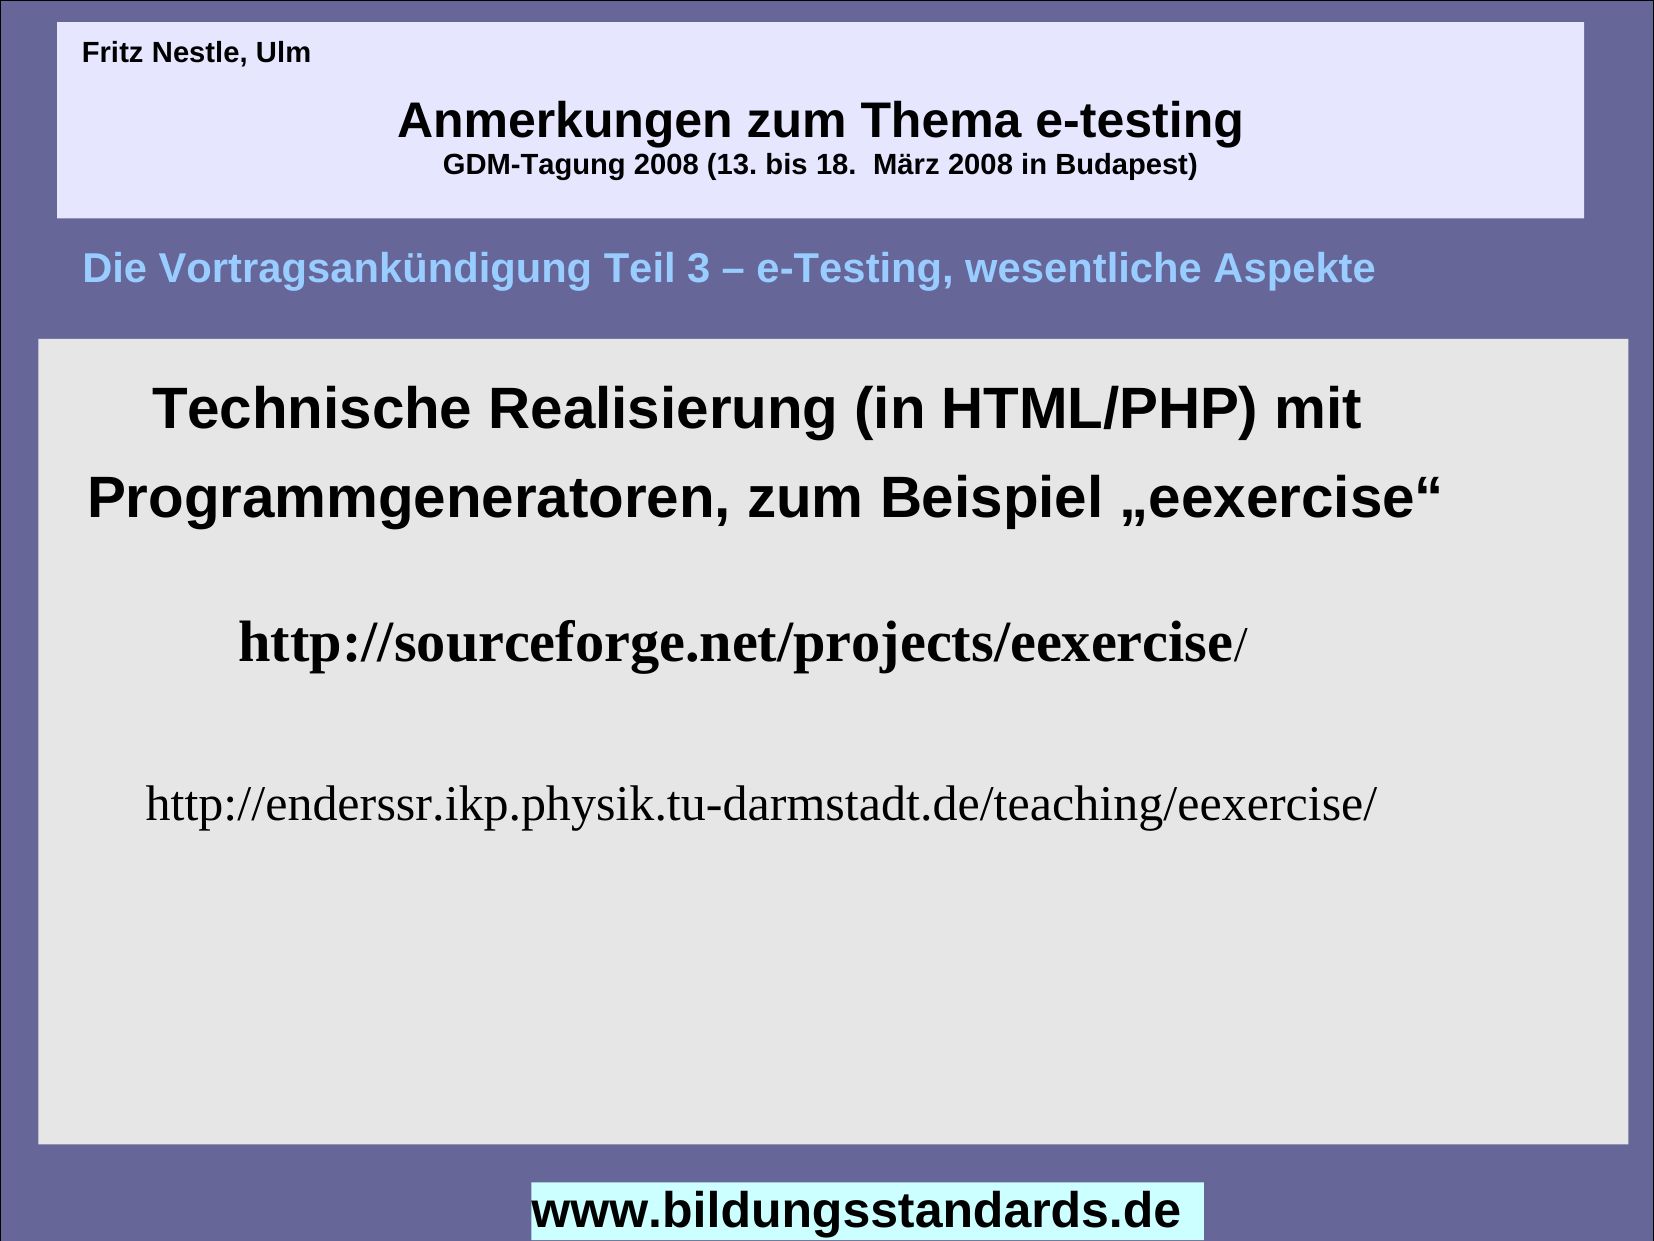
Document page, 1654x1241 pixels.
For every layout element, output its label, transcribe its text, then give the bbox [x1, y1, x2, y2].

text_box Fritz Nestle, Ulm Anmerkungen zum Thema e-testing GDM-Tagung 2008 (13. bis 18. März 2008 in Budapest) [57, 22, 1585, 219]
text_box [0, 0, 1654, 1241]
text_box Die Vortragsankündigung Teil 3 – e-Testing, wesentliche Aspekte [82, 244, 1423, 295]
text_box http://enderssr.ikp.physik.tu-darmstadt.de/teaching/eexercise/ [145, 775, 1379, 833]
text_box Technische Realisierung (in HTML/PHP) mit Programmgeneratoren, zum Beispiel „eexercise“ [38, 338, 1629, 1145]
text_box www.bildungsstandards.de [531, 1182, 1204, 1241]
text_box http://sourceforge.net/projects/eexercise/ [238, 609, 1248, 676]
